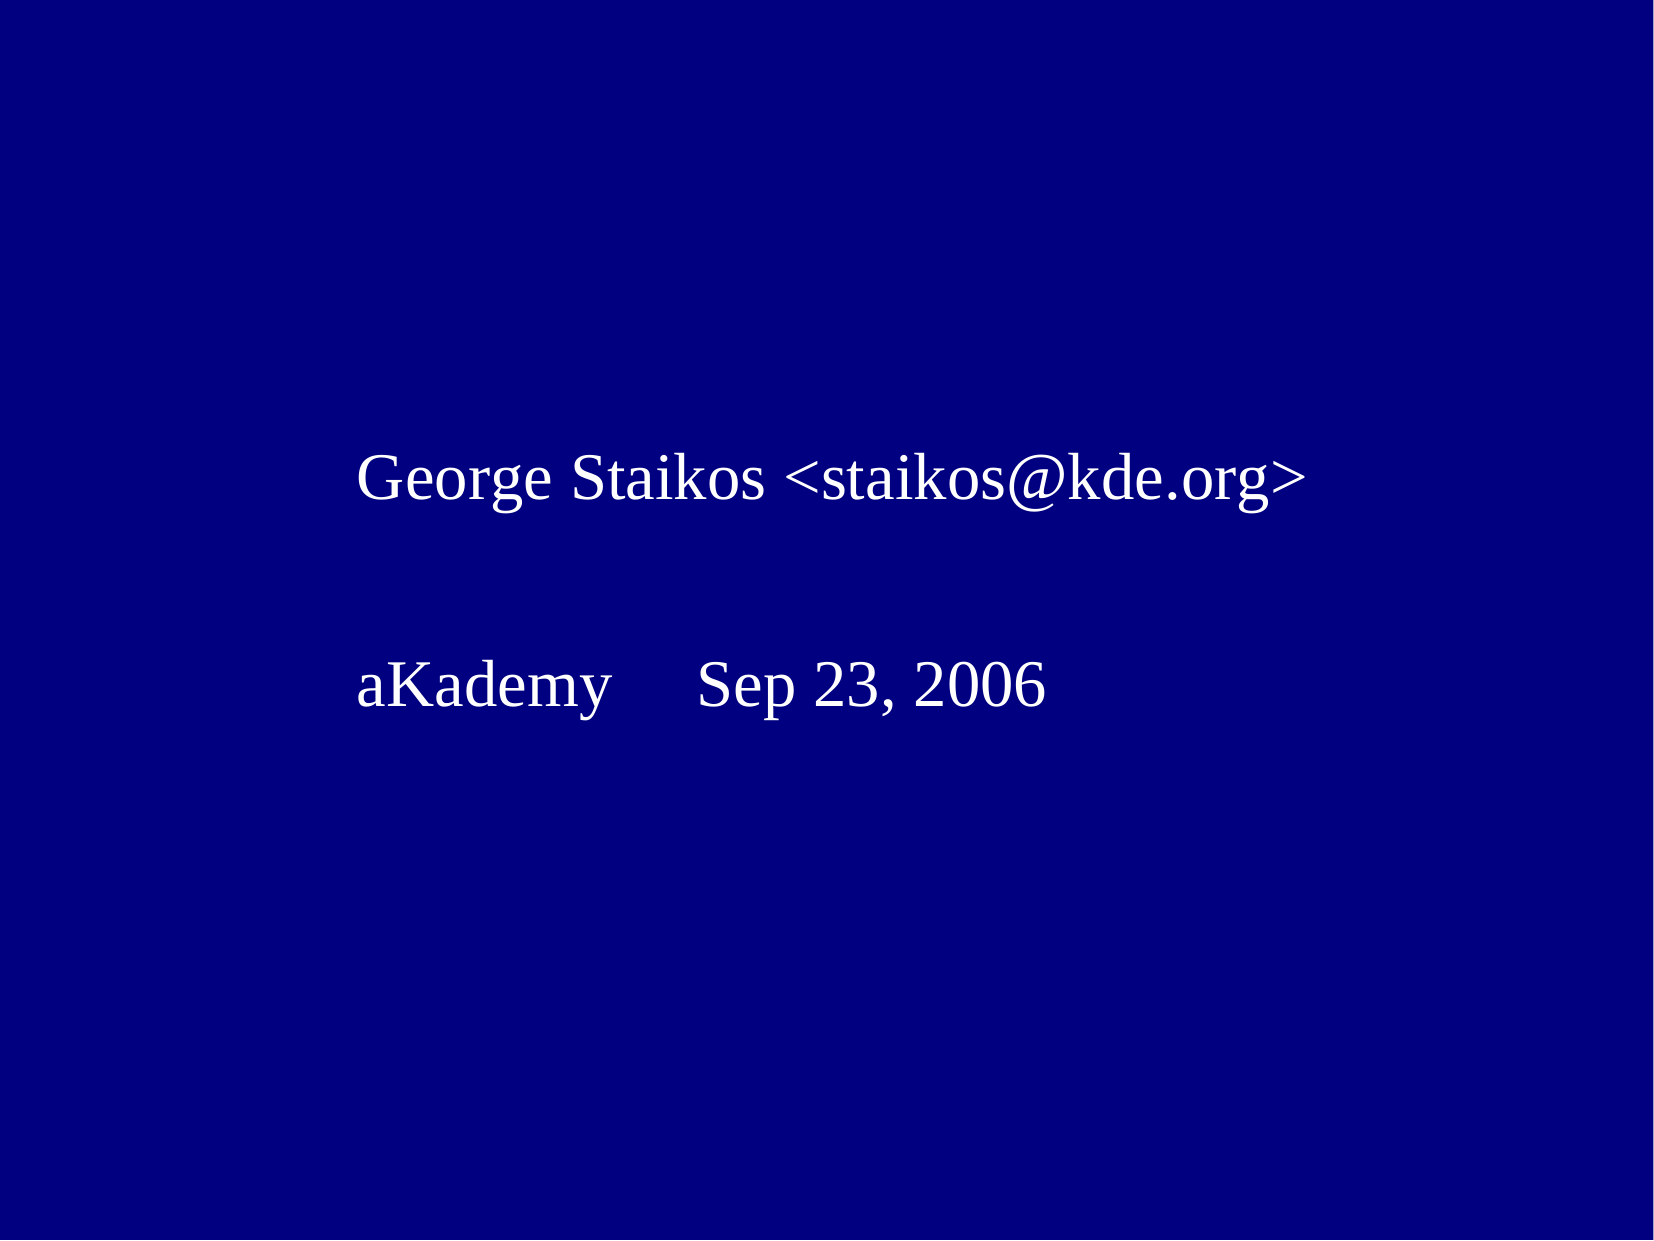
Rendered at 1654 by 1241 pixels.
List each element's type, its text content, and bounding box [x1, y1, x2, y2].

list George Staikos <staikos@kde.org> aKademy Sep 23, 2006 [121, 128, 1534, 929]
